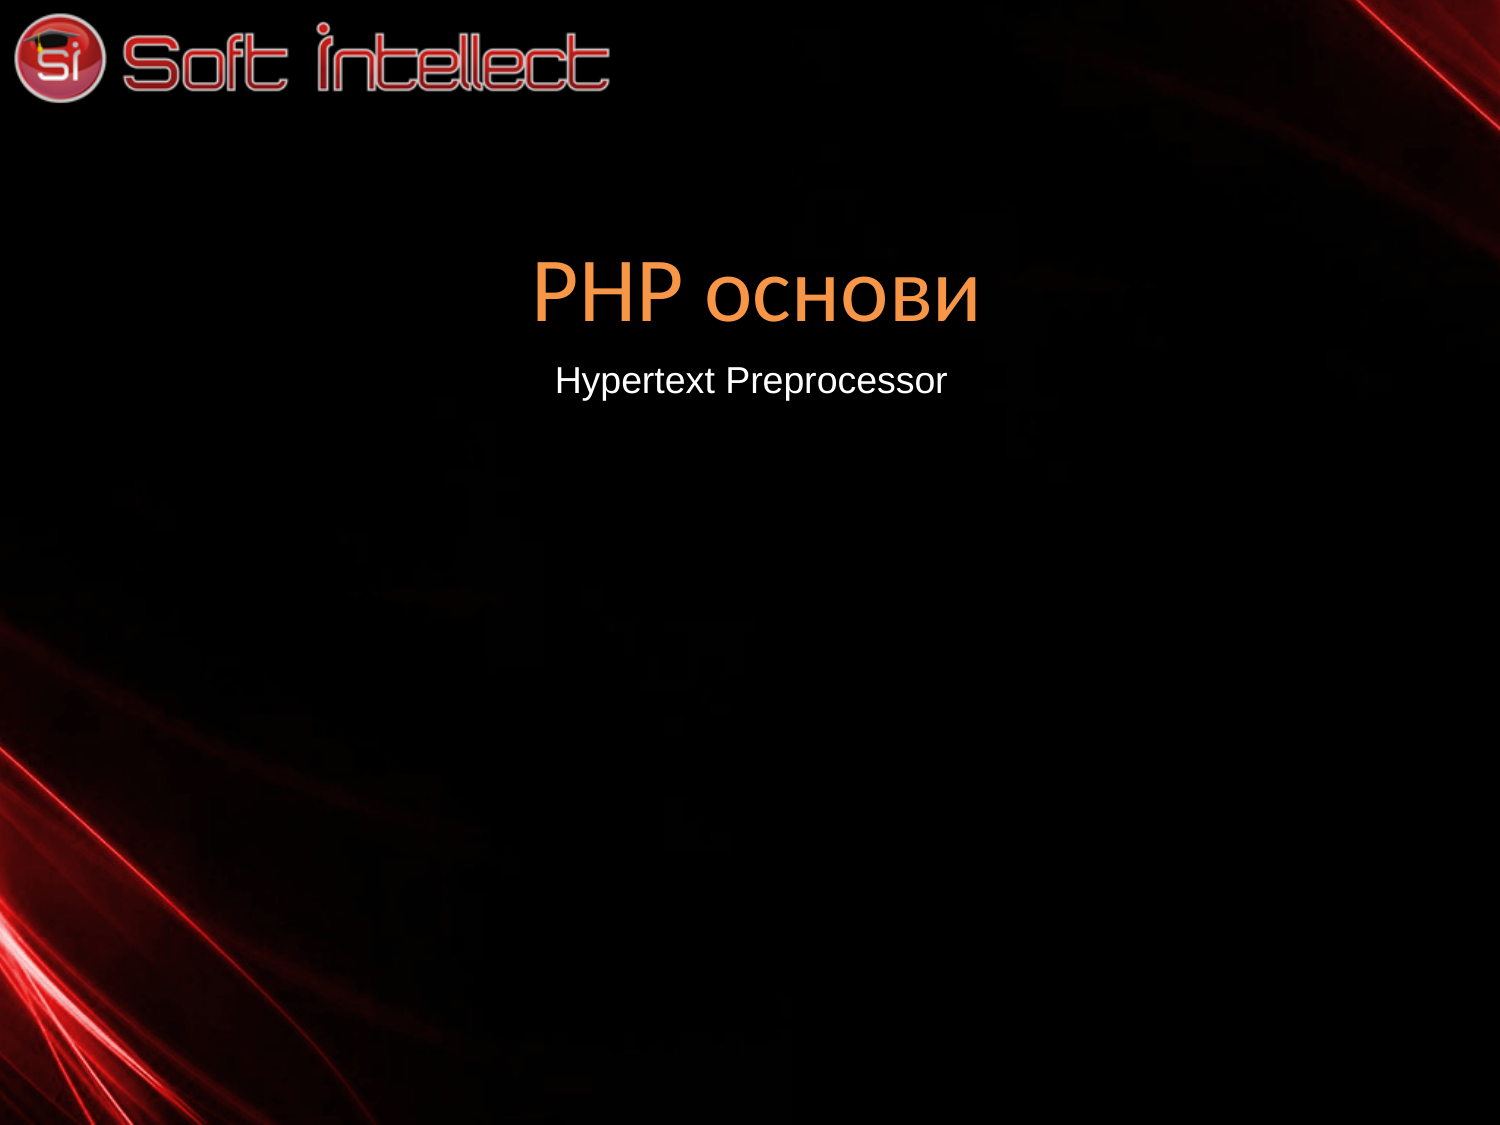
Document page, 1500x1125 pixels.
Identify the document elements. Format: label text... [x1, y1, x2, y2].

picture [0, 0, 1500, 1125]
text_box PHP основи [120, 164, 1395, 405]
text_box Hypertext Preprocessor [540, 348, 1050, 405]
